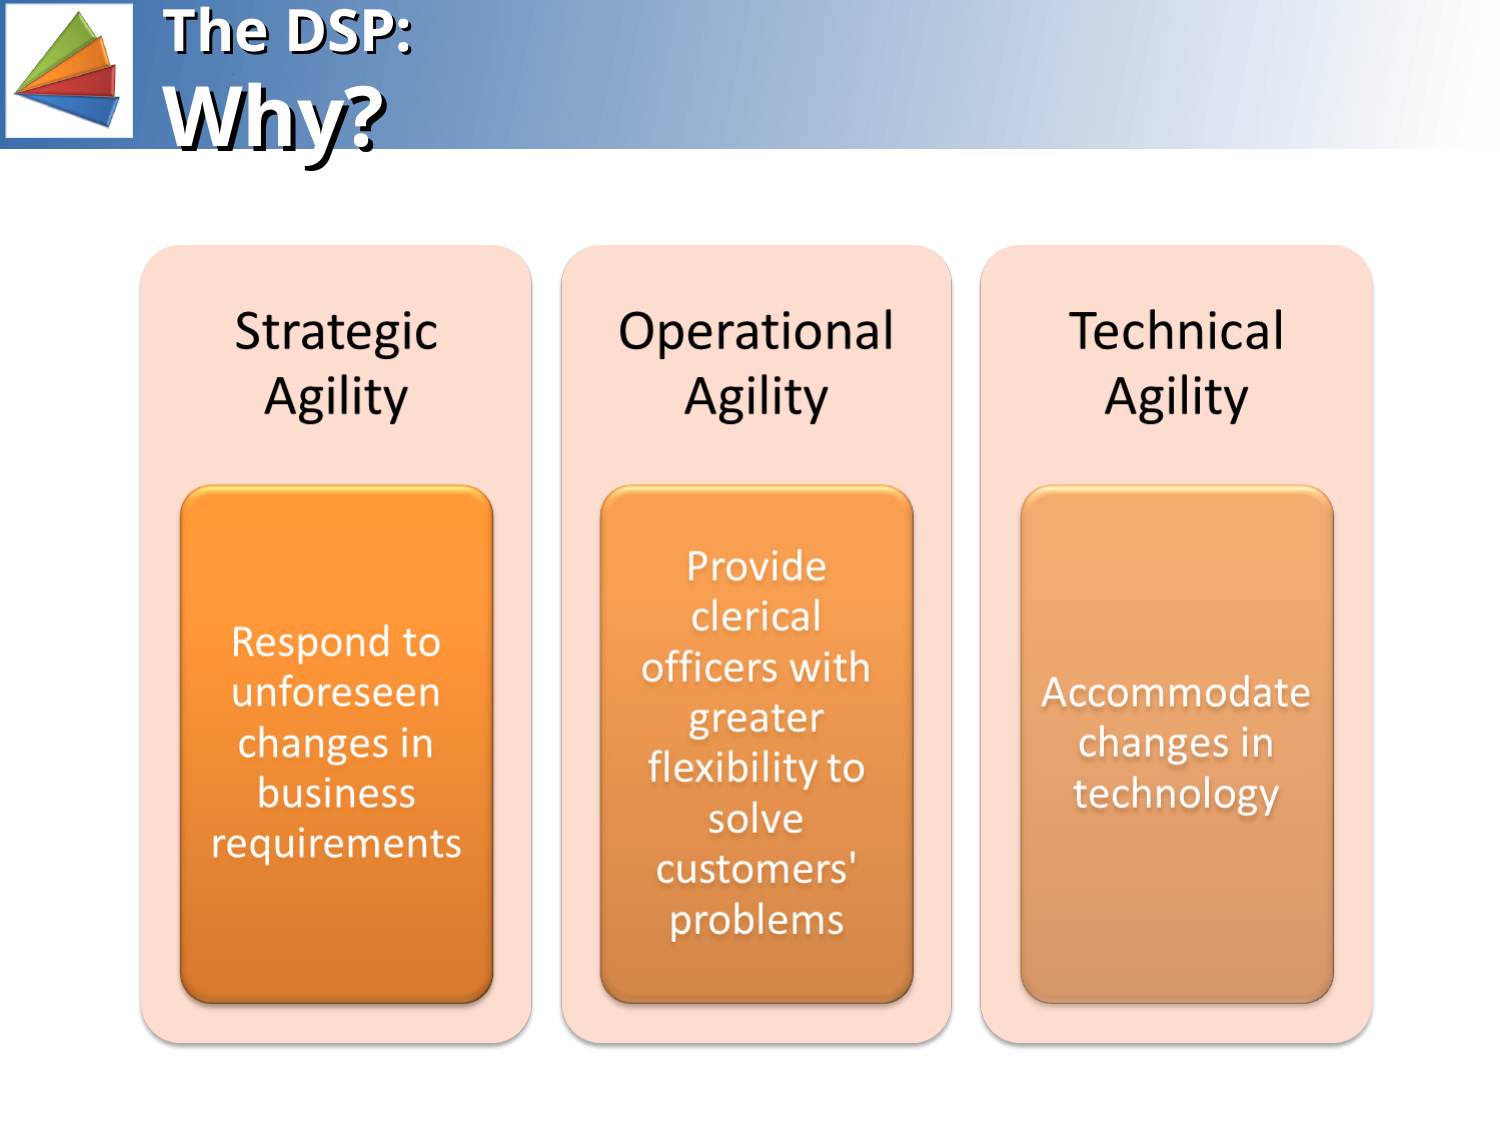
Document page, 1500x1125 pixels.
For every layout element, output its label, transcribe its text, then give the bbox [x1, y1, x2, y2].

title The DSP: Why? [147, 0, 1500, 171]
picture [0, 0, 147, 149]
picture [134, 242, 1379, 1054]
